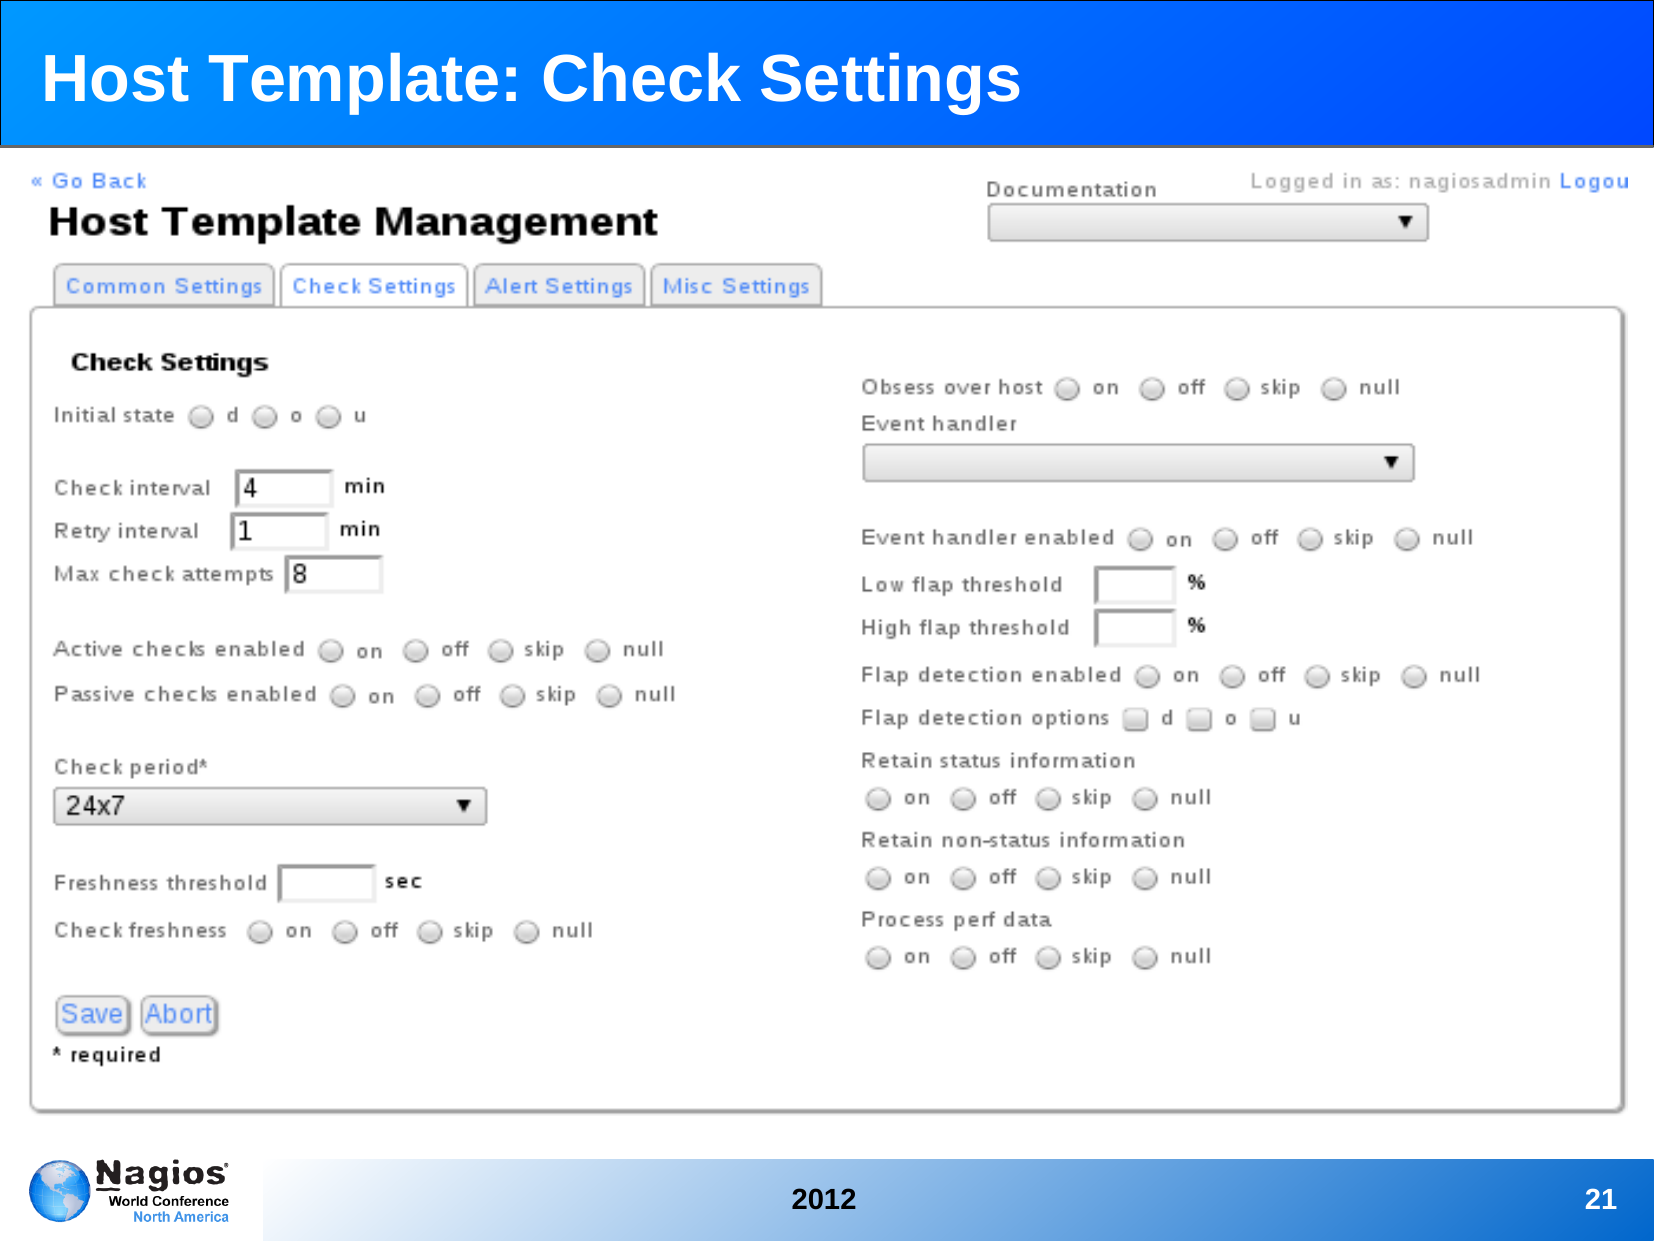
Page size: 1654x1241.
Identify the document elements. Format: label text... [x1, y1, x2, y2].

title Host Template: Check Settings [41, 36, 1248, 120]
picture [29, 1159, 229, 1235]
picture [9, 165, 1628, 1131]
